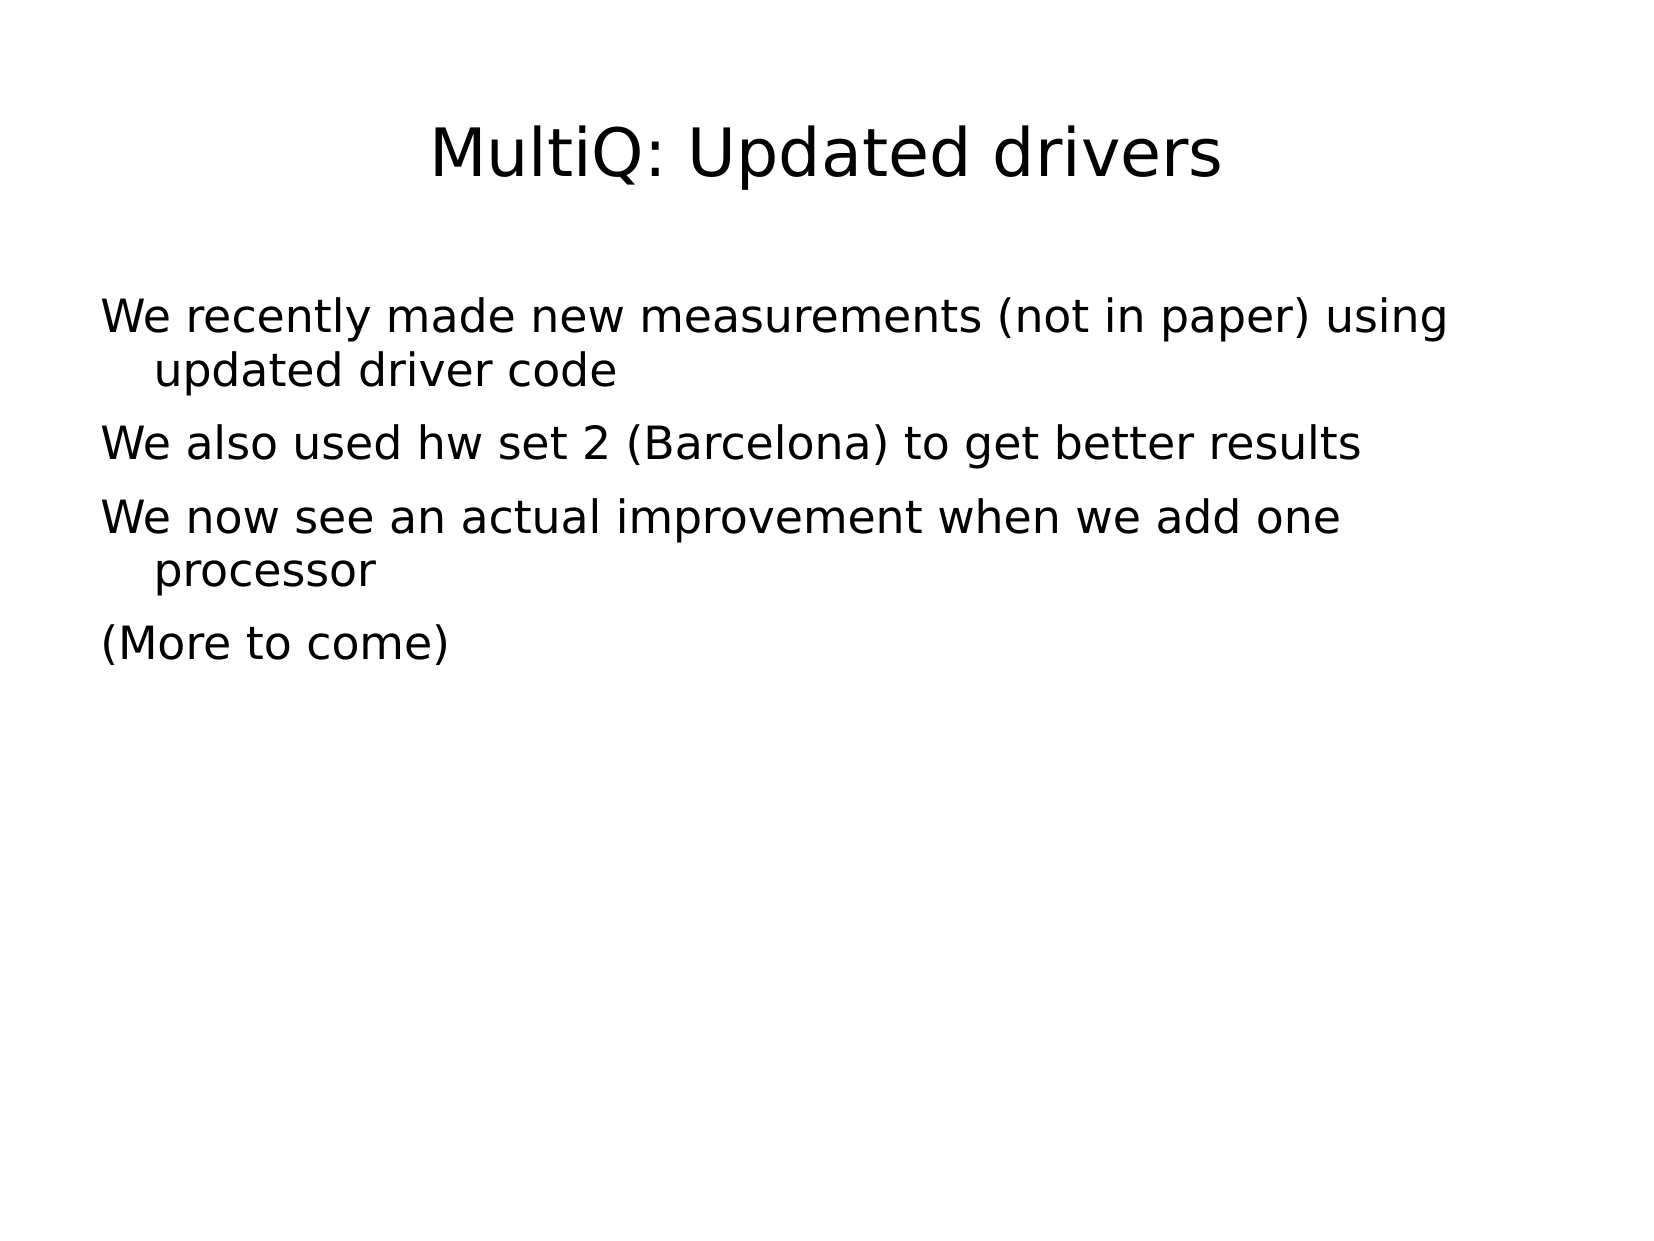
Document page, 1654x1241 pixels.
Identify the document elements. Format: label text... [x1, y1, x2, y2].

title MultiQ: Updated drivers [82, 56, 1571, 250]
list We recently made new measurements (not in paper) using updated driver code We also used hw set 2 (Barcelona) to get better results We now see an actual improvement when we add one processor (More to come) [82, 290, 1571, 1094]
